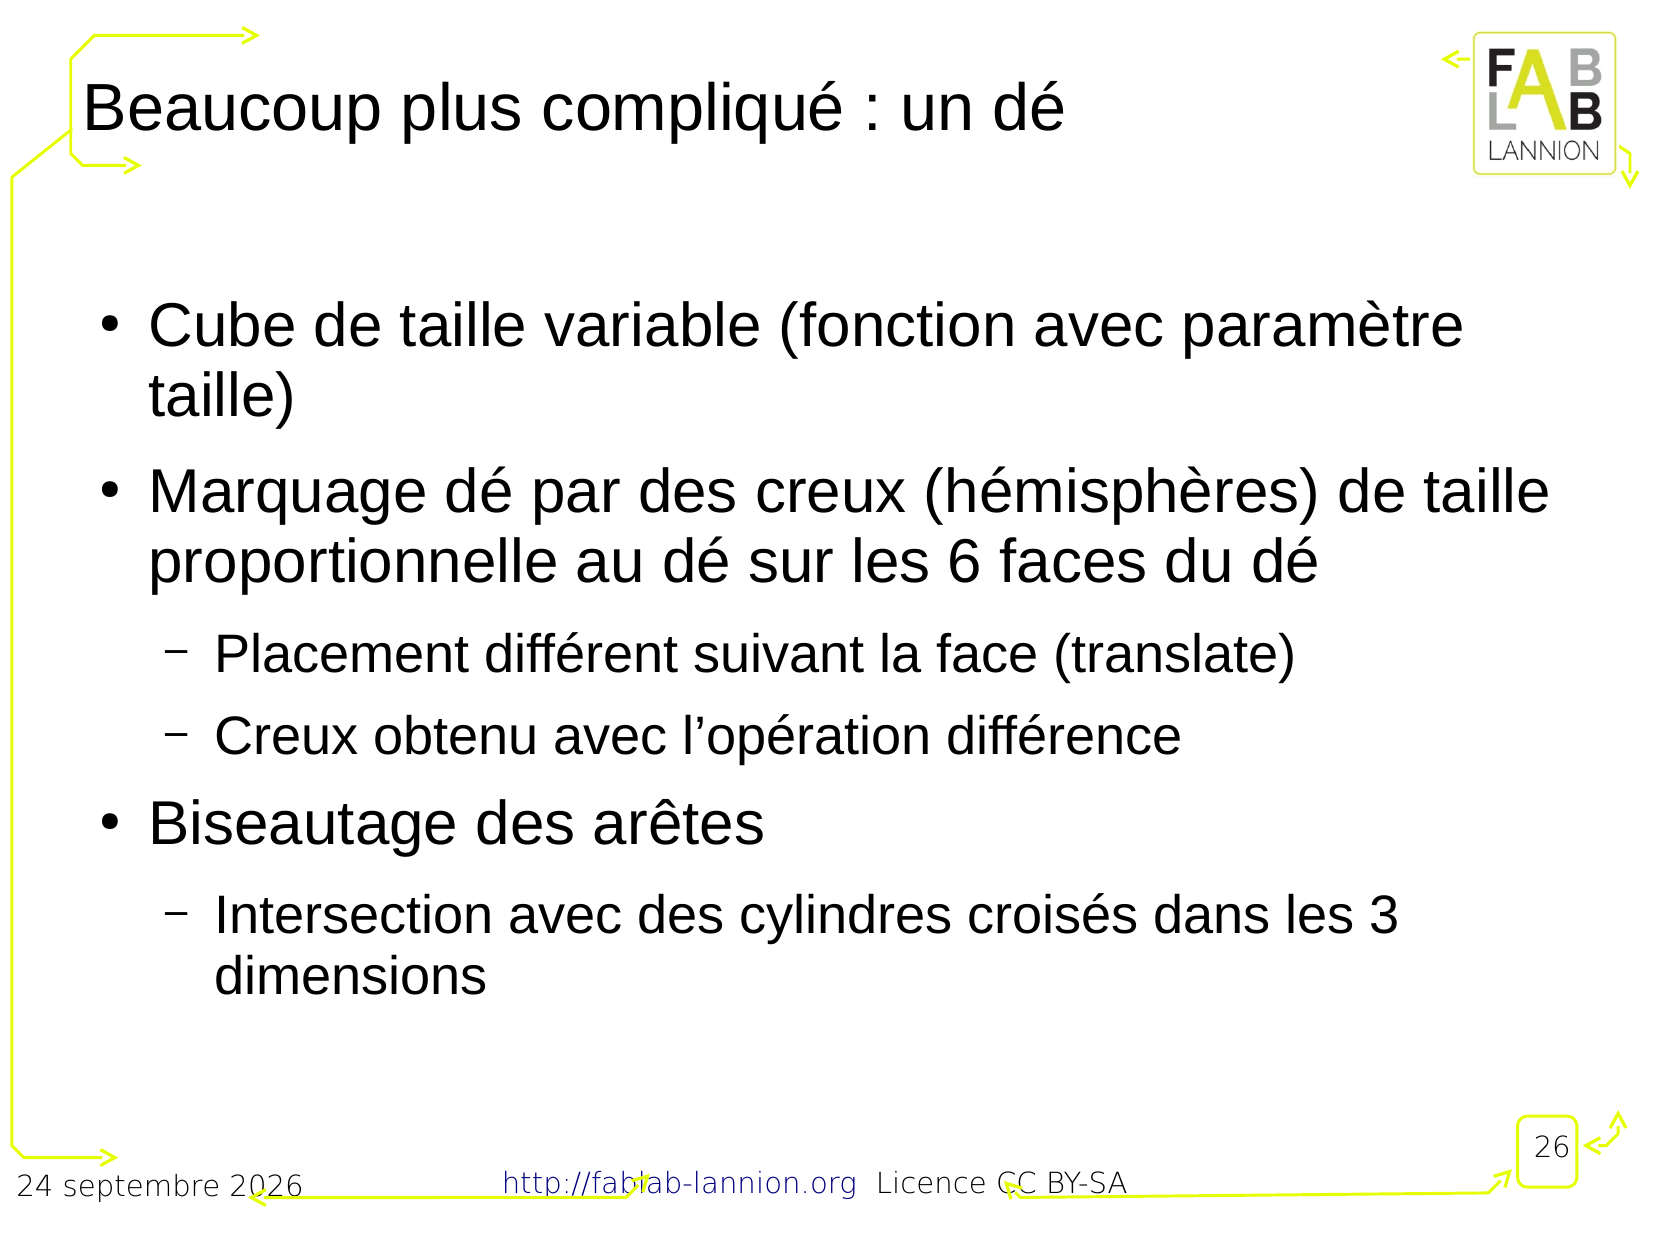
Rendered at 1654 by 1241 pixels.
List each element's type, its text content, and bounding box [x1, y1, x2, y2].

title Beaucoup plus compliqué : un dé [82, 49, 1441, 166]
list Cube de taille variable (fonction avec paramètre taille) Marquage dé par des creux (hémisphères) de taille proportionnelle au dé sur les 6 faces du dé Placement différent suivant la face (translate) Creux obtenu avec l’opération différence Biseautage des arêtes Intersection avec des cylindres croisés dans les 3 dimensions [82, 290, 1571, 1010]
picture [1470, 29, 1619, 178]
